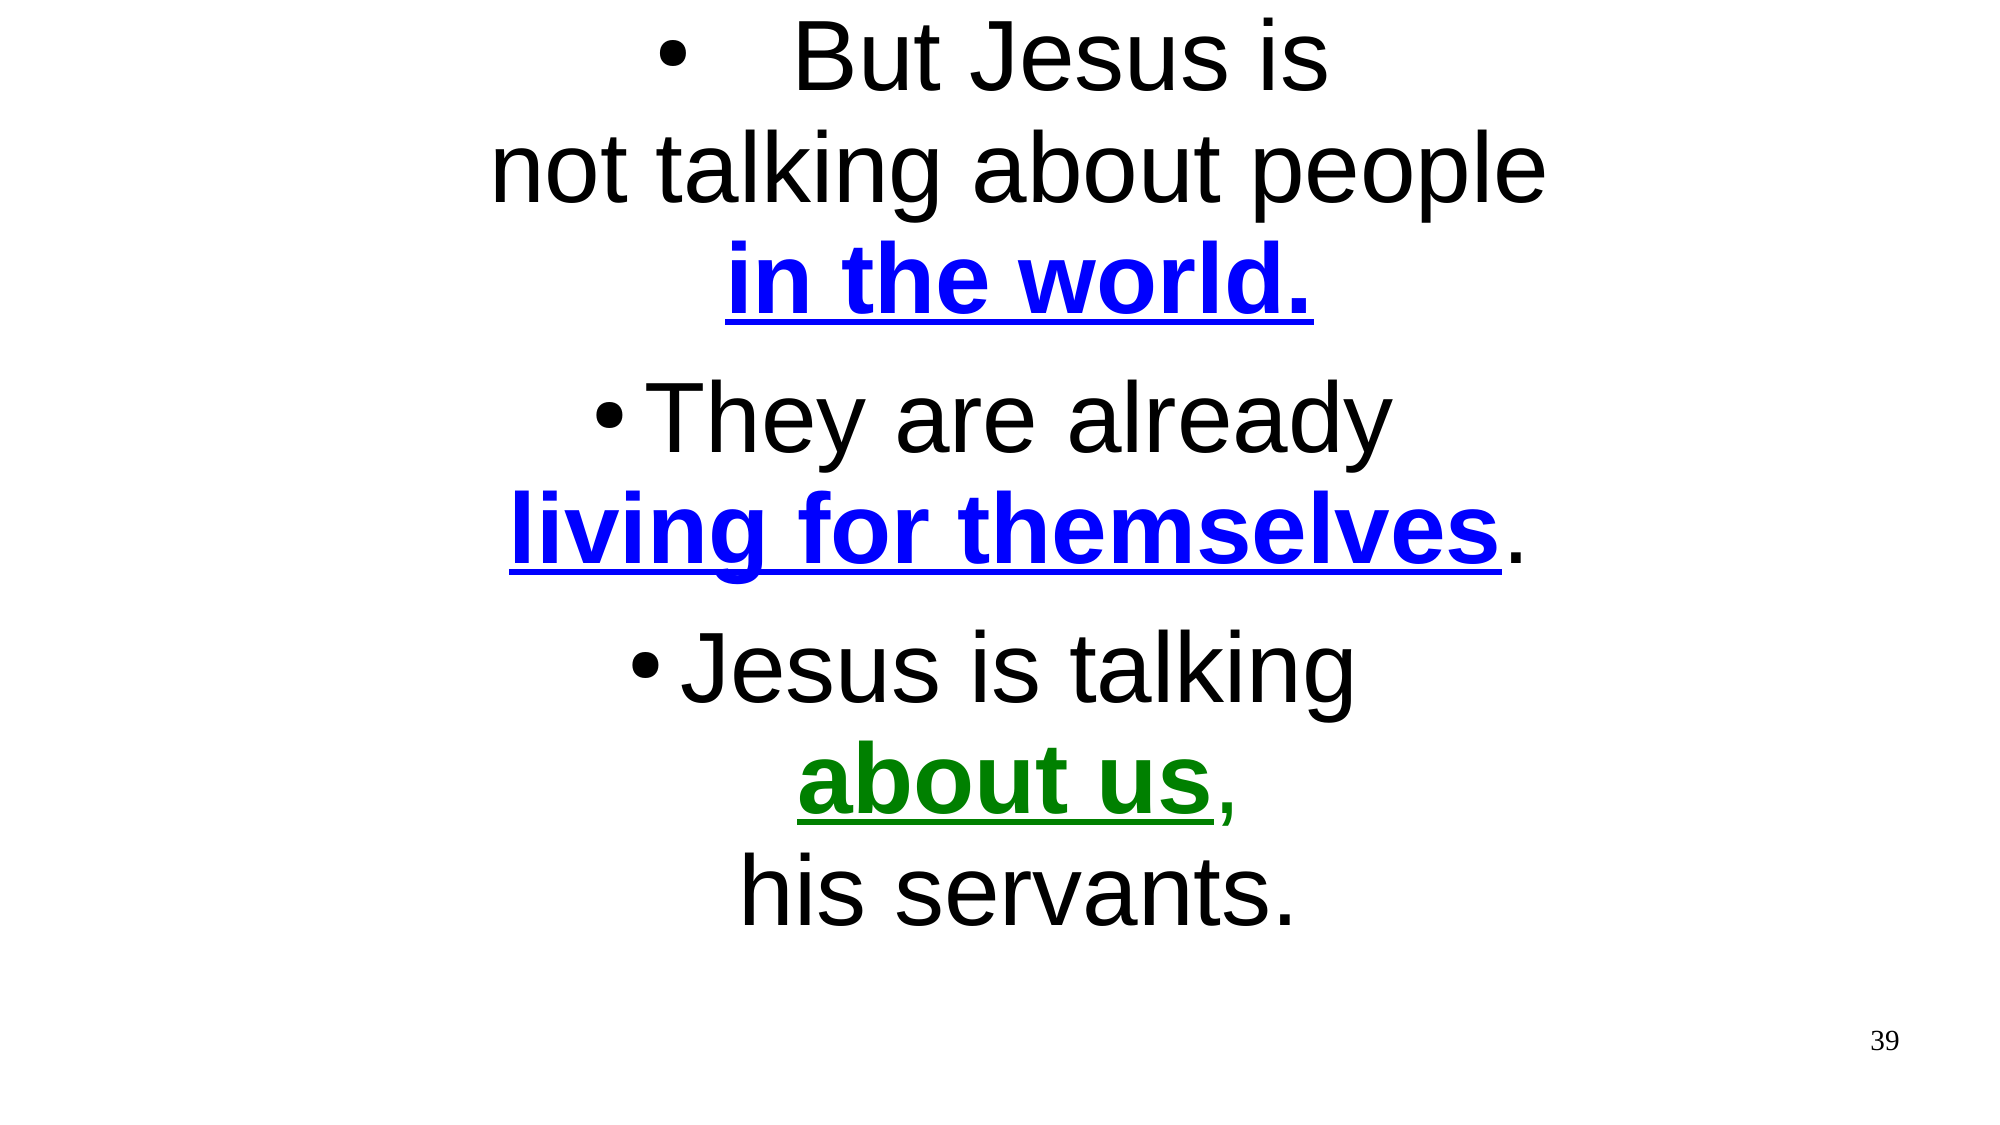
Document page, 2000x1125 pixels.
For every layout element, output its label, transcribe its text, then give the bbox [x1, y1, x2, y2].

list But Jesus is not talking about people in the world. They are already living for themselves. Jesus is talking about us, his servants. [0, 0, 1996, 1123]
